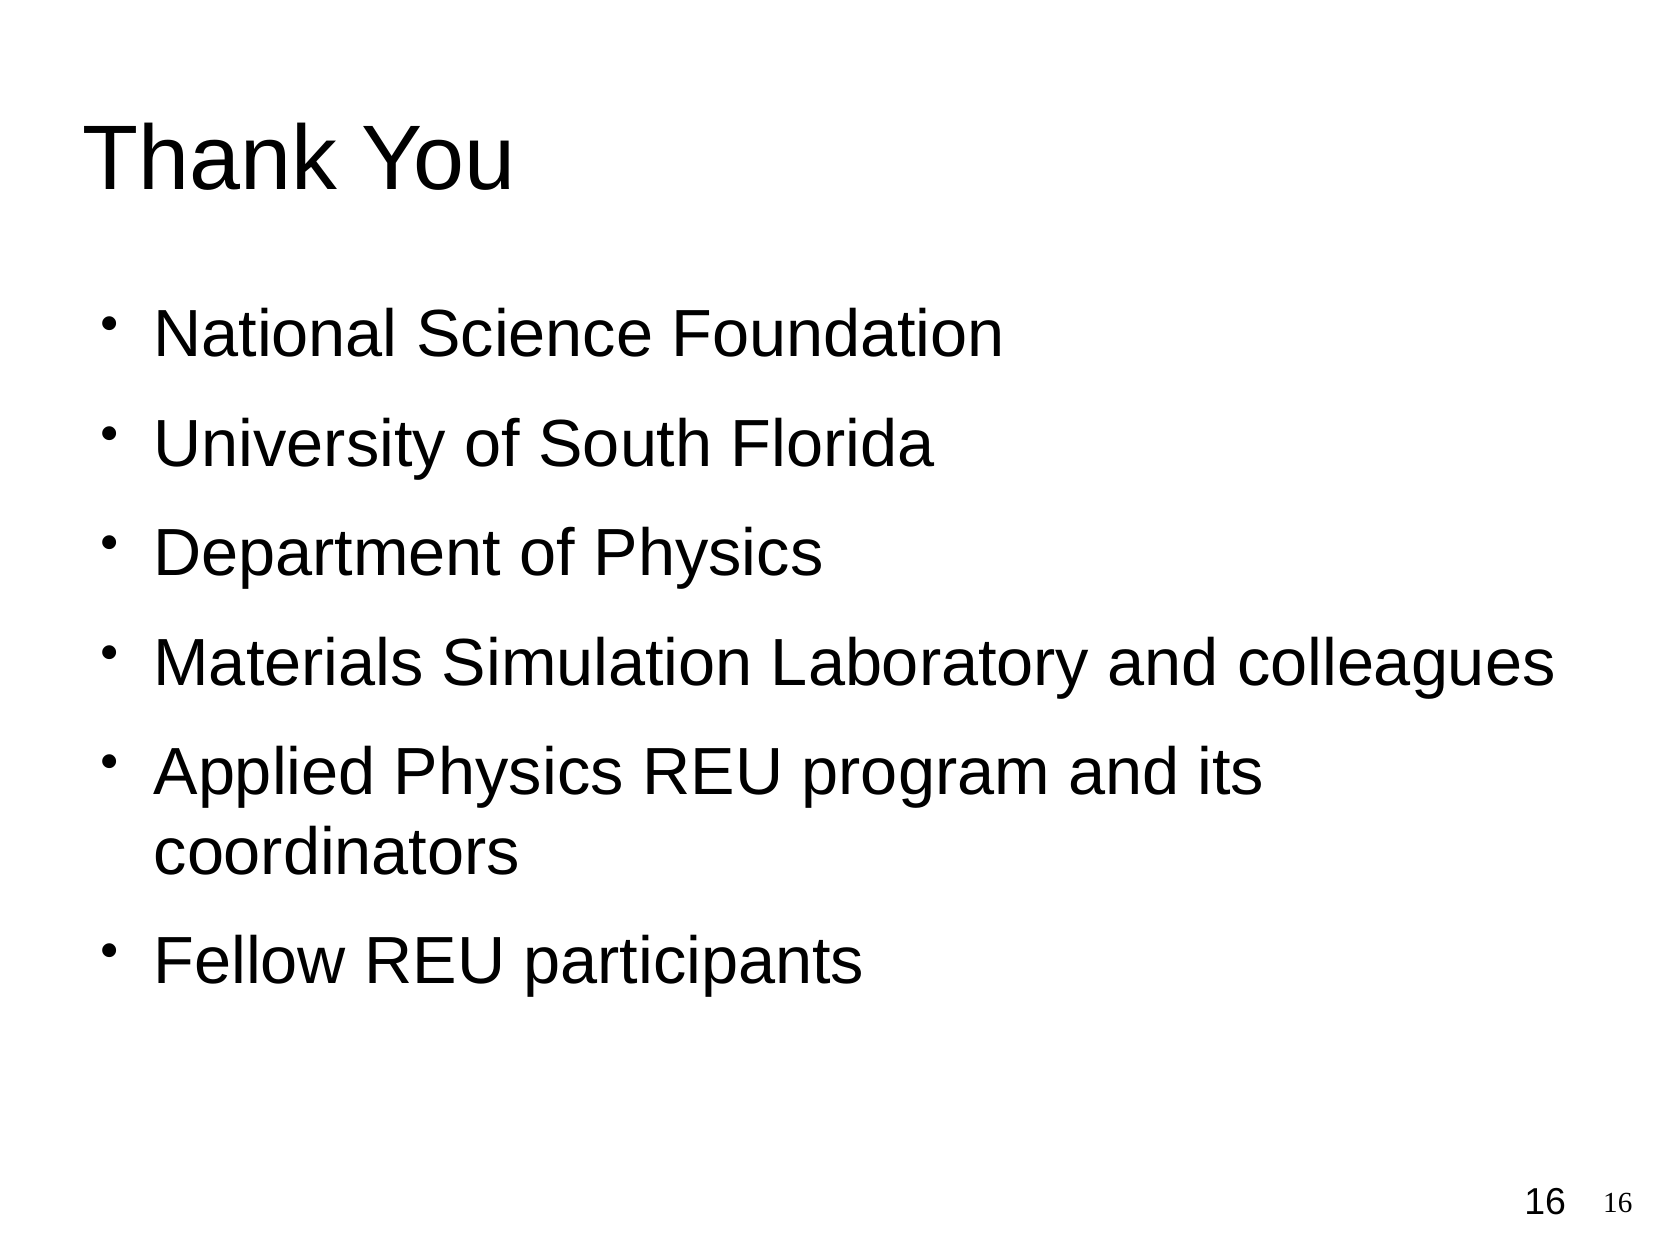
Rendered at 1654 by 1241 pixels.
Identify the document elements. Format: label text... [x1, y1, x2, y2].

slide_number <number> [1589, 1182, 1633, 1221]
text_box National Science Foundation University of South Florida Department of Physics Materials Simulation Laboratory and colleagues Applied Physics REU program and its coordinators Fellow REU participants [82, 290, 1571, 1146]
title Thank You [82, 49, 1571, 257]
